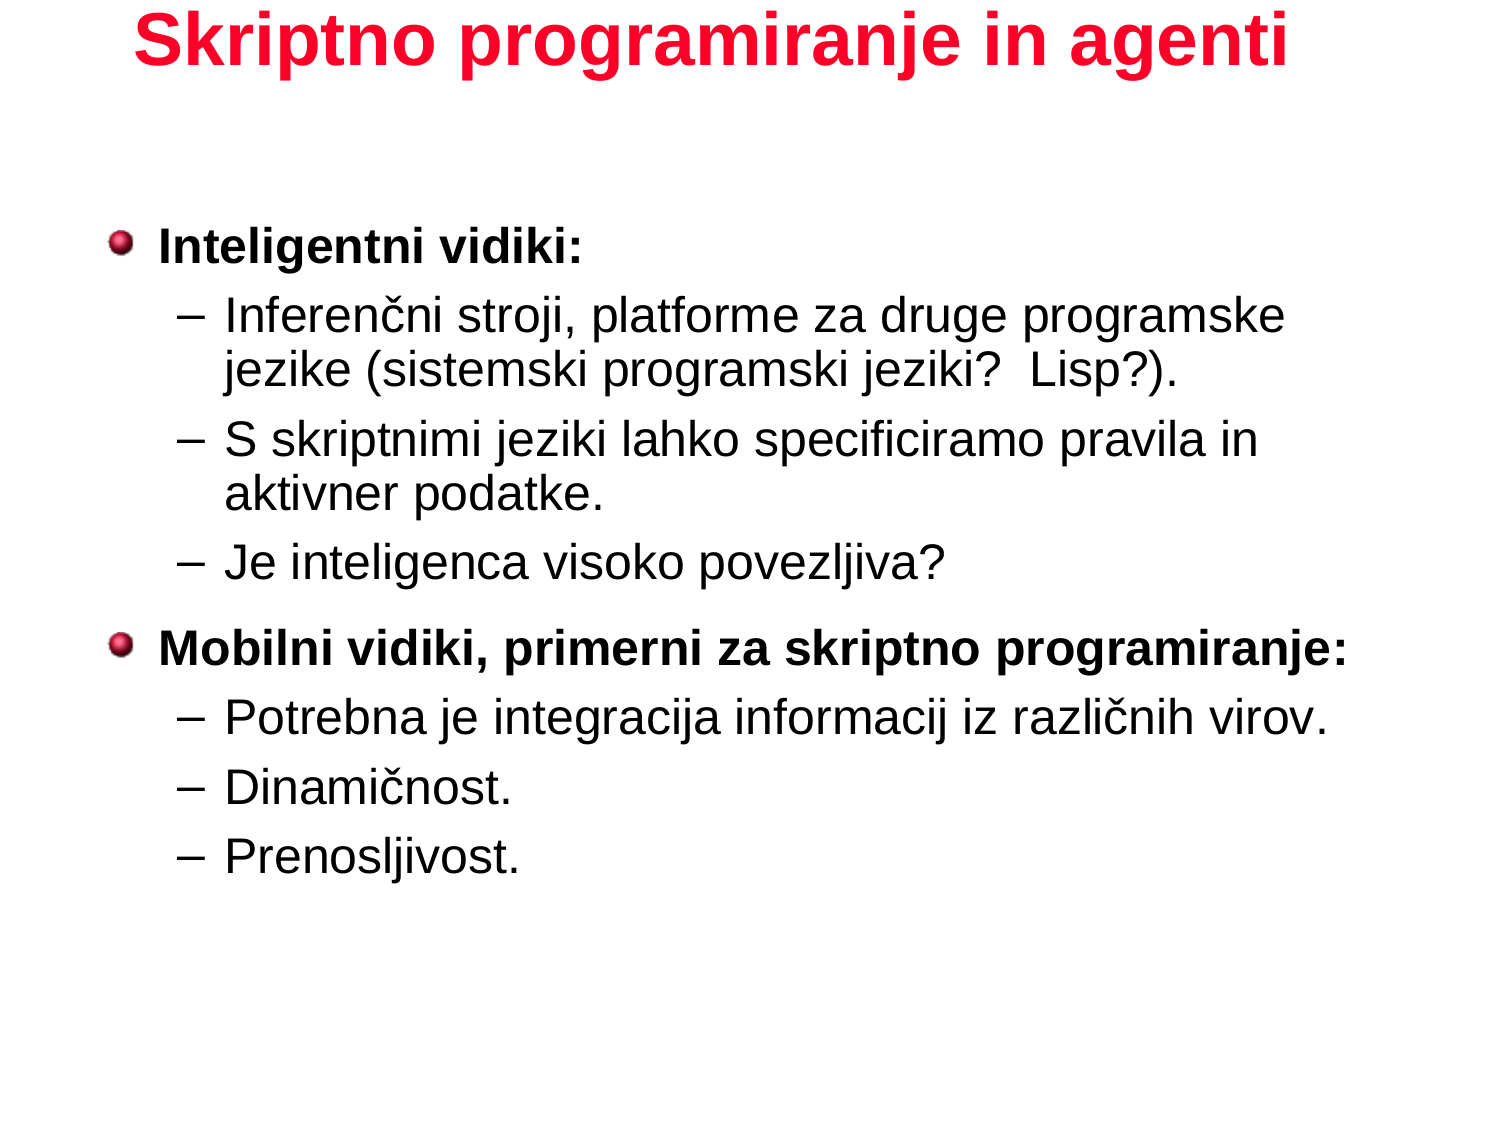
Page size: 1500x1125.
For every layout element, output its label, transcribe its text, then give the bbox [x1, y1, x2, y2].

title Skriptno programiranje in agenti [87, 0, 1338, 88]
list Inteligentni vidiki: Inferenčni stroji, platforme za druge programske jezike (sistemski programski jeziki? Lisp?). S skriptnimi jeziki lahko specificiramo pravila in aktivner podatke. Je inteligenca visoko povezljiva? Mobilni vidiki, primerni za skriptno programiranje: Potrebna je integracija informacij iz različnih virov. Dinamičnost. Prenosljivost. [87, 212, 1375, 925]
